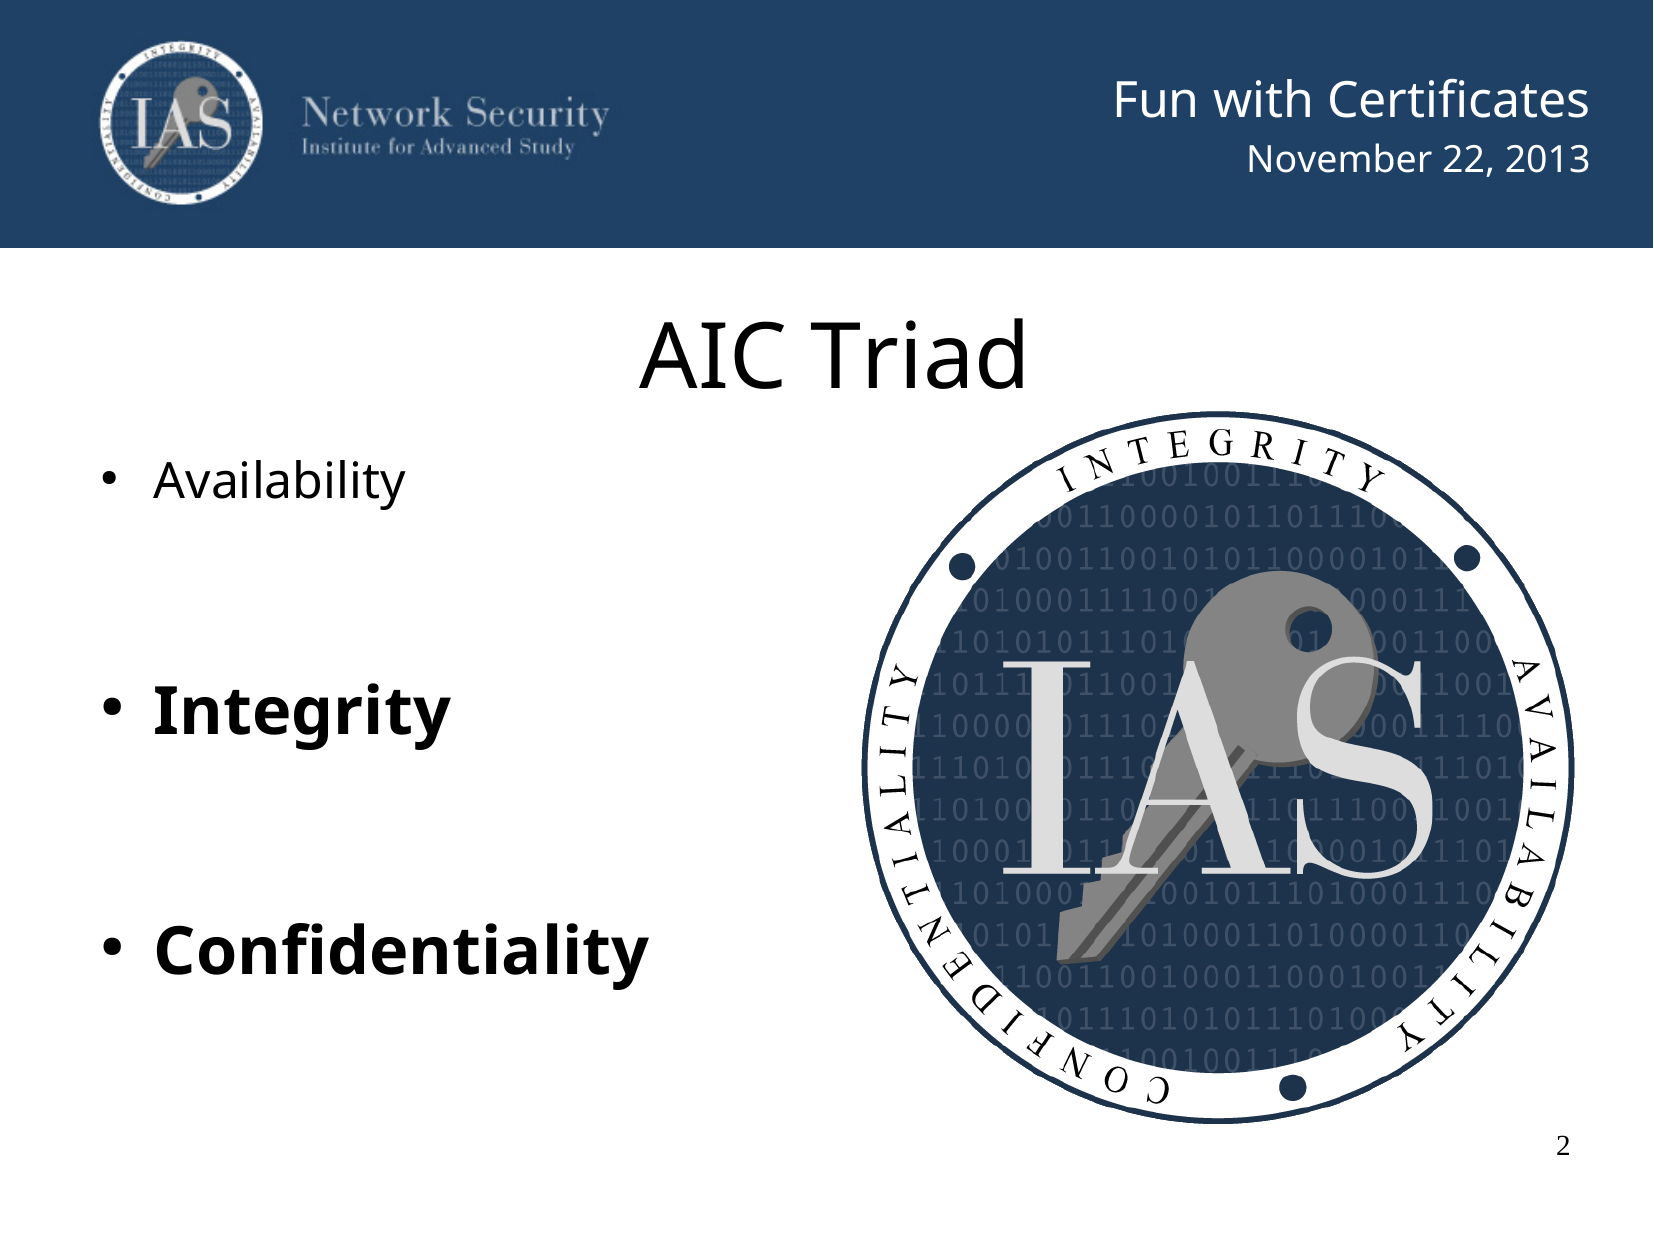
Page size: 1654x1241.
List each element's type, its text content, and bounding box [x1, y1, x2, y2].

picture [787, 337, 1648, 1201]
list AIC Triad Availability Integrity Confidentiality [82, 290, 1571, 1088]
picture [0, 0, 1653, 248]
